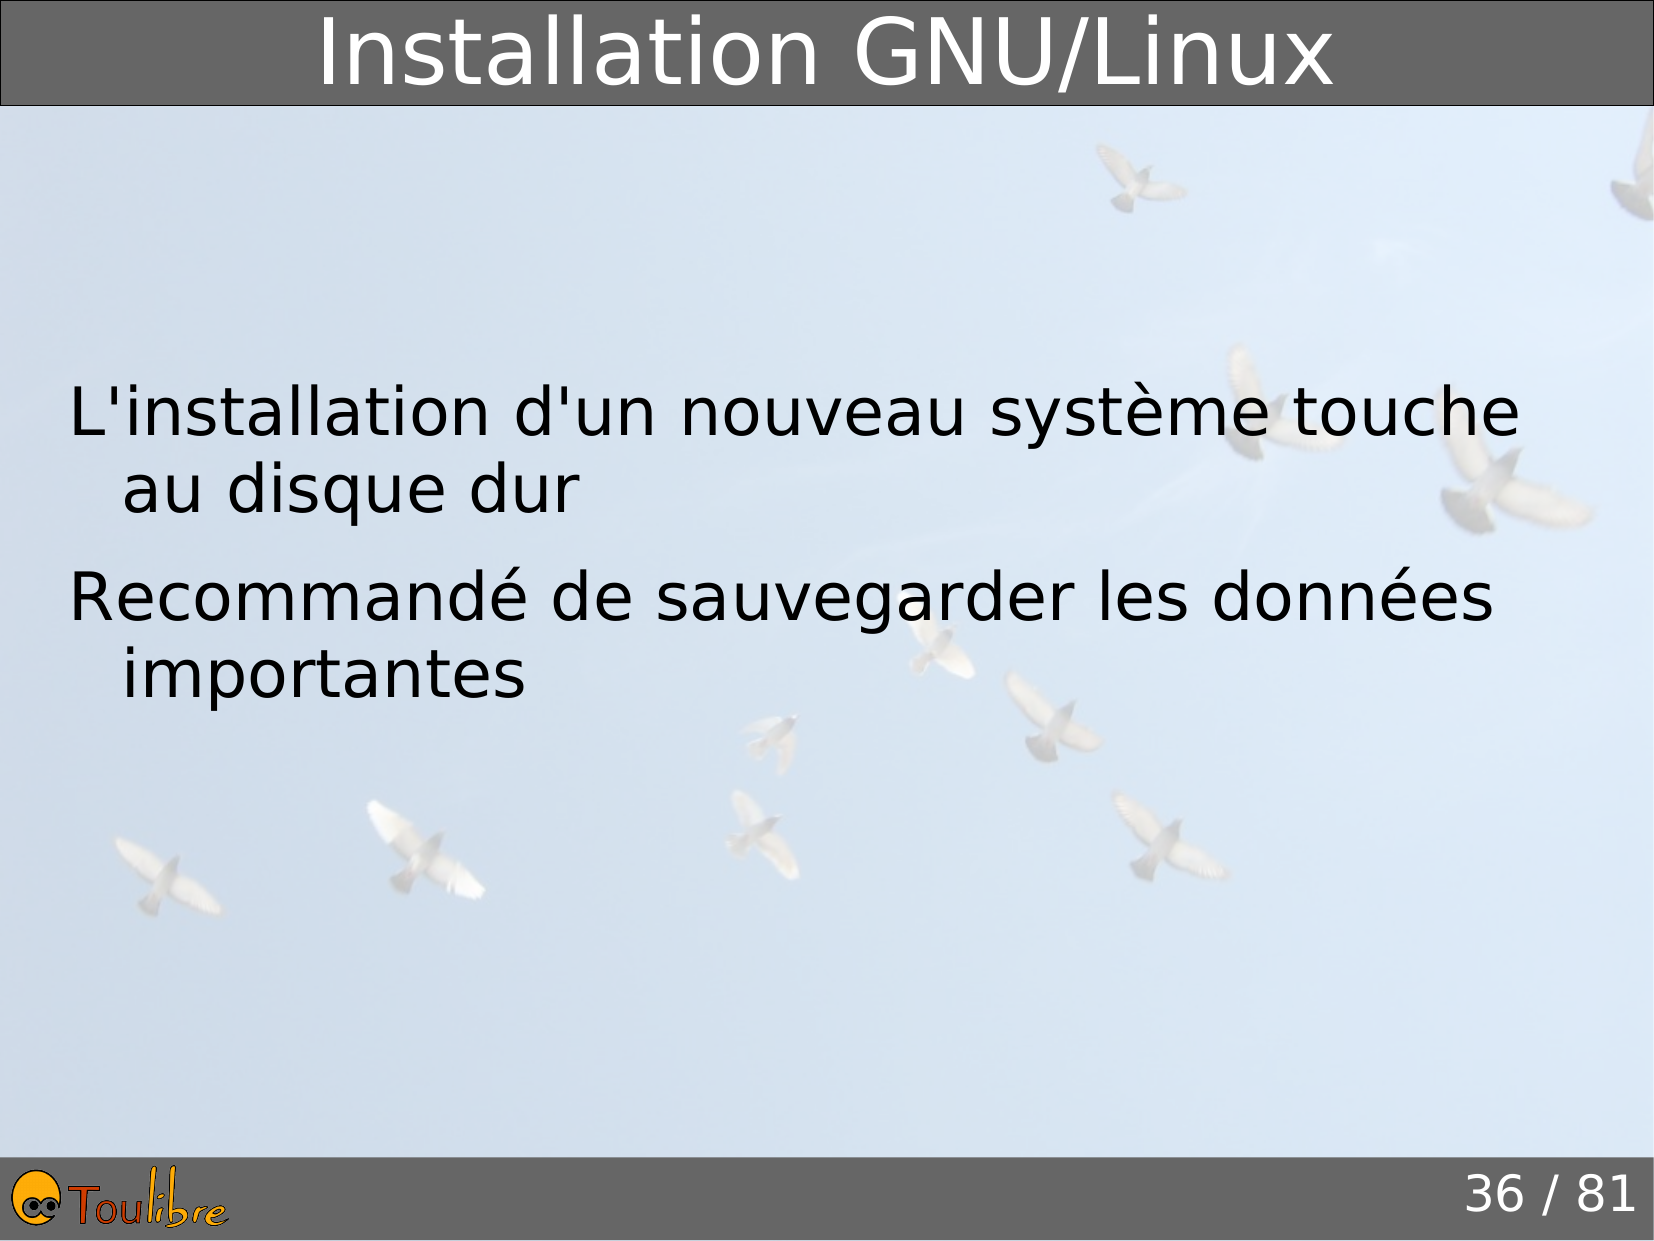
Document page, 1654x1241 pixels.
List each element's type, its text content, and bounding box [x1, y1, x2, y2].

picture [11, 1165, 229, 1228]
title Installation GNU/Linux [0, 0, 1654, 107]
list L'installation d'un nouveau système touche au disque dur Recommandé de sauvegarder les données importantes [51, 373, 1612, 751]
